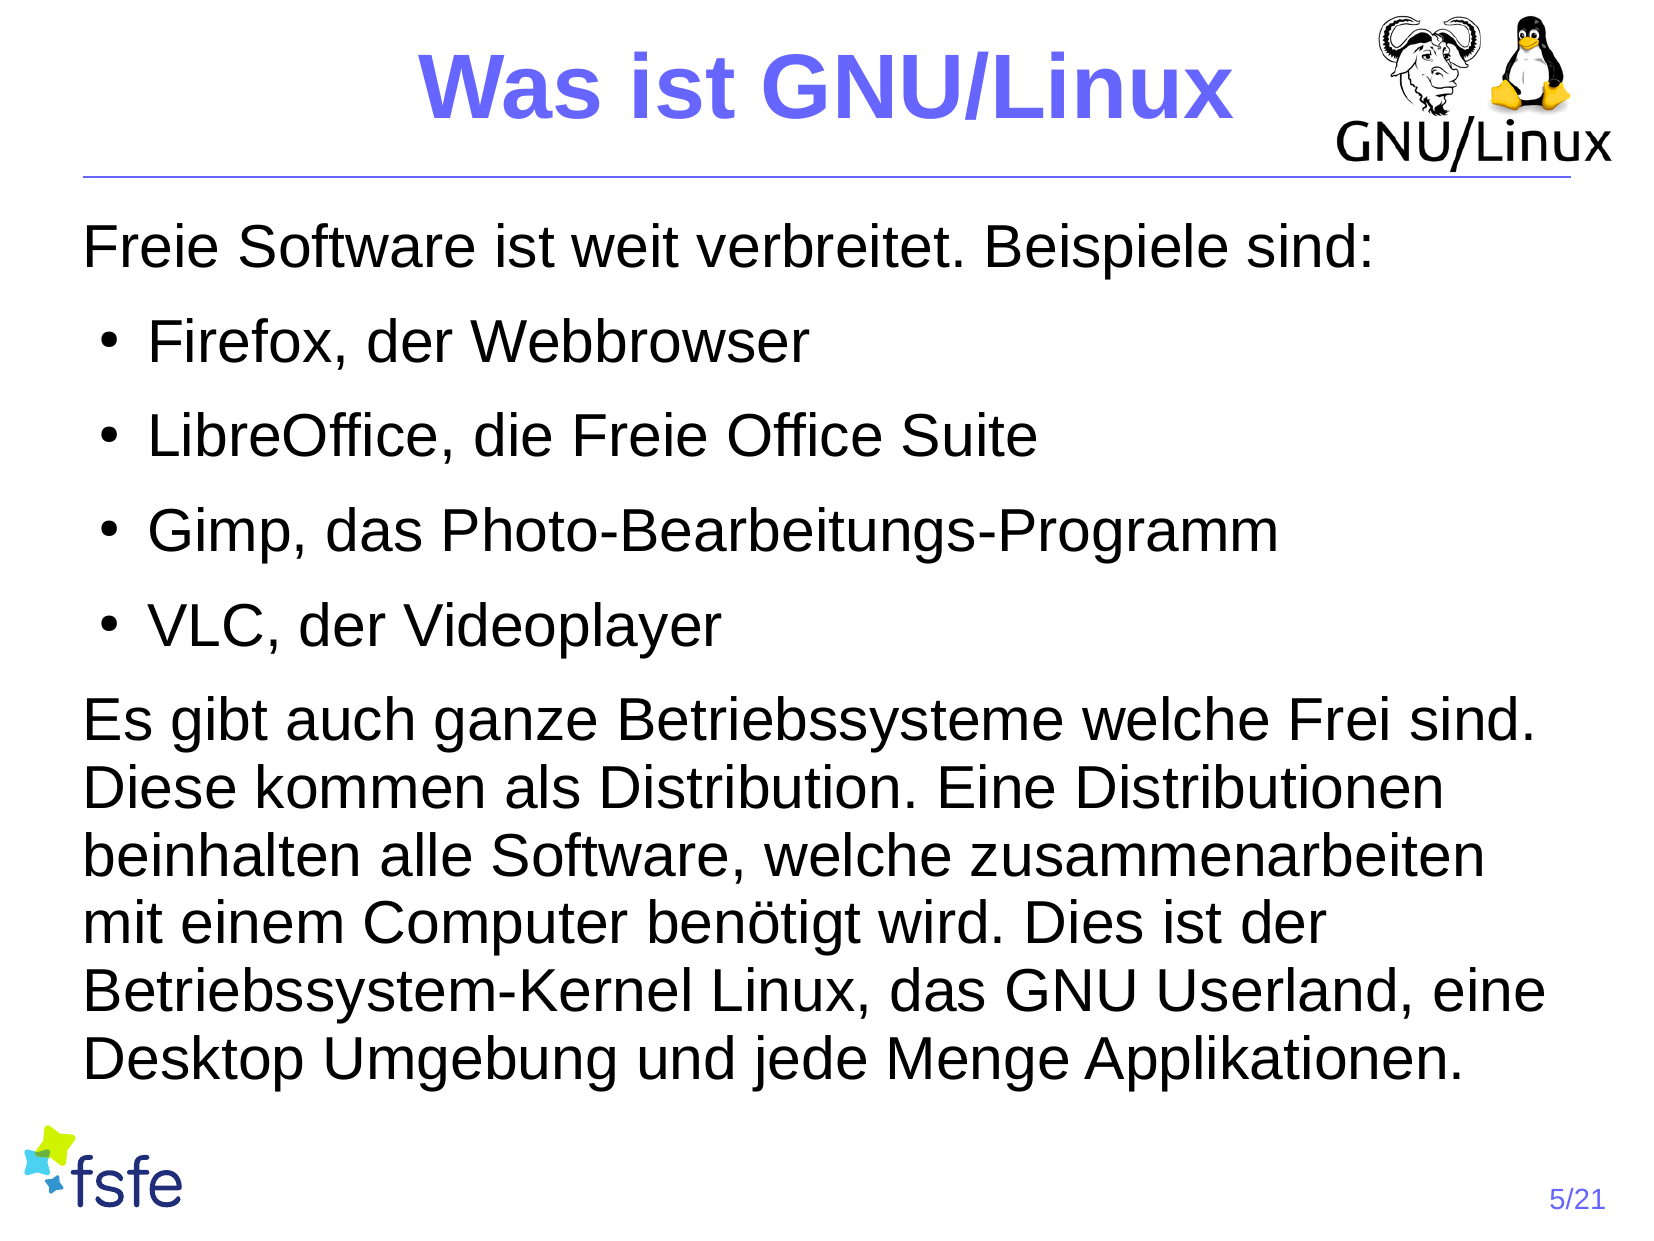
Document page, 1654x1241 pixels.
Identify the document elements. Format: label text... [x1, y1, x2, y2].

picture [1334, 13, 1615, 173]
list Freie Software ist weit verbreitet. Beispiele sind: Firefox, der Webbrowser LibreOffice, die Freie Office Suite Gimp, das Photo-Bearbeitungs-Programm VLC, der Videoplayer Es gibt auch ganze Betriebssysteme welche Frei sind. Diese kommen als Distribution. Eine Distributionen beinhalten alle Software, welche zusammenarbeiten mit einem Computer benötigt wird. Dies ist der Betriebssystem-Kernel Linux, das GNU Userland, eine Desktop Umgebung und jede Menge Applikationen. [82, 212, 1571, 1146]
title Was ist GNU/Linux [82, 31, 1334, 142]
